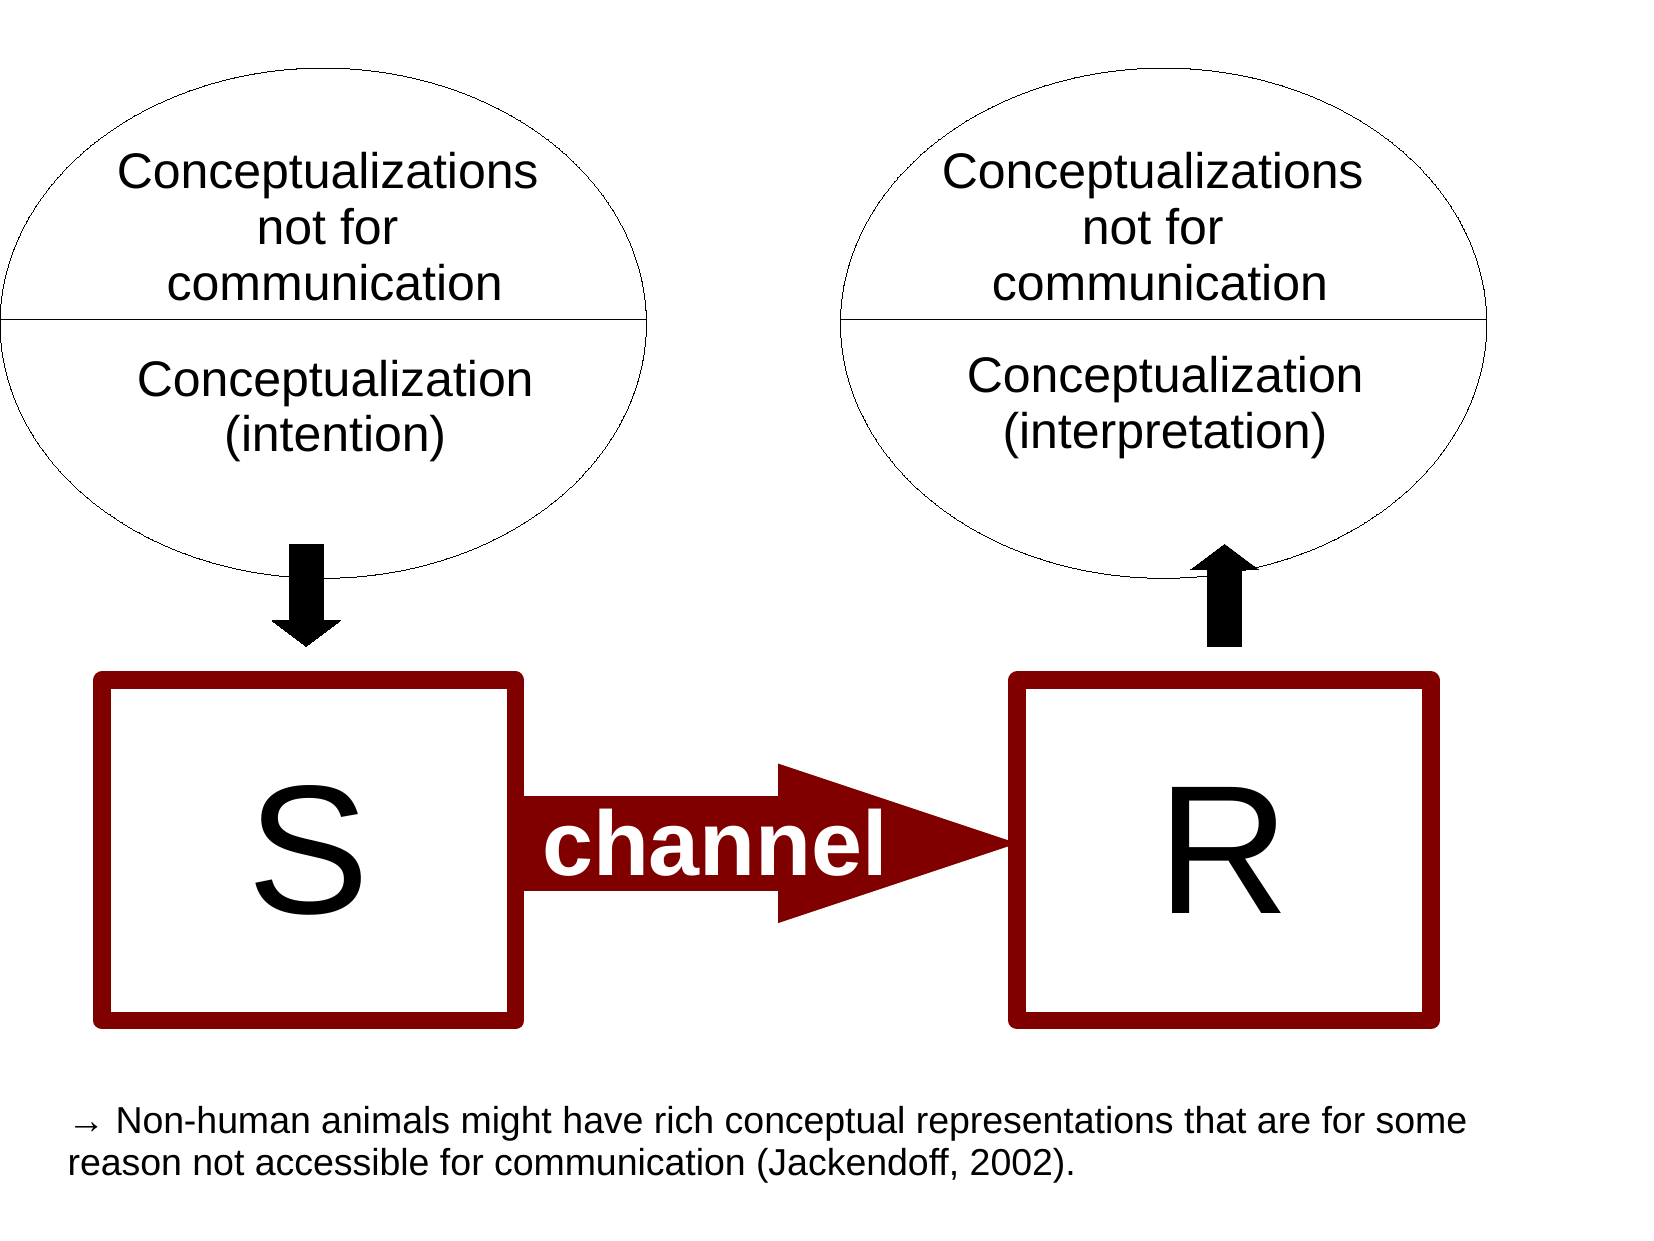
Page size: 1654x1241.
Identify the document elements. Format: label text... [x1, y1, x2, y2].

text_box Conceptualizations not for communication [927, 136, 1506, 327]
text_box S [102, 680, 516, 1021]
text_box Conceptualization (intention) [122, 343, 701, 514]
text_box Conceptualizations not for communication [102, 136, 681, 327]
text_box → Non-human animals might have rich conceptual representations that are for some reason not accessible for communication (Jackendoff, 2002). [52, 1092, 1595, 1192]
text_box R [1017, 680, 1431, 1021]
text_box [272, 544, 341, 647]
text_box Conceptualization (interpretation) [874, 340, 1456, 545]
text_box [1190, 544, 1259, 647]
